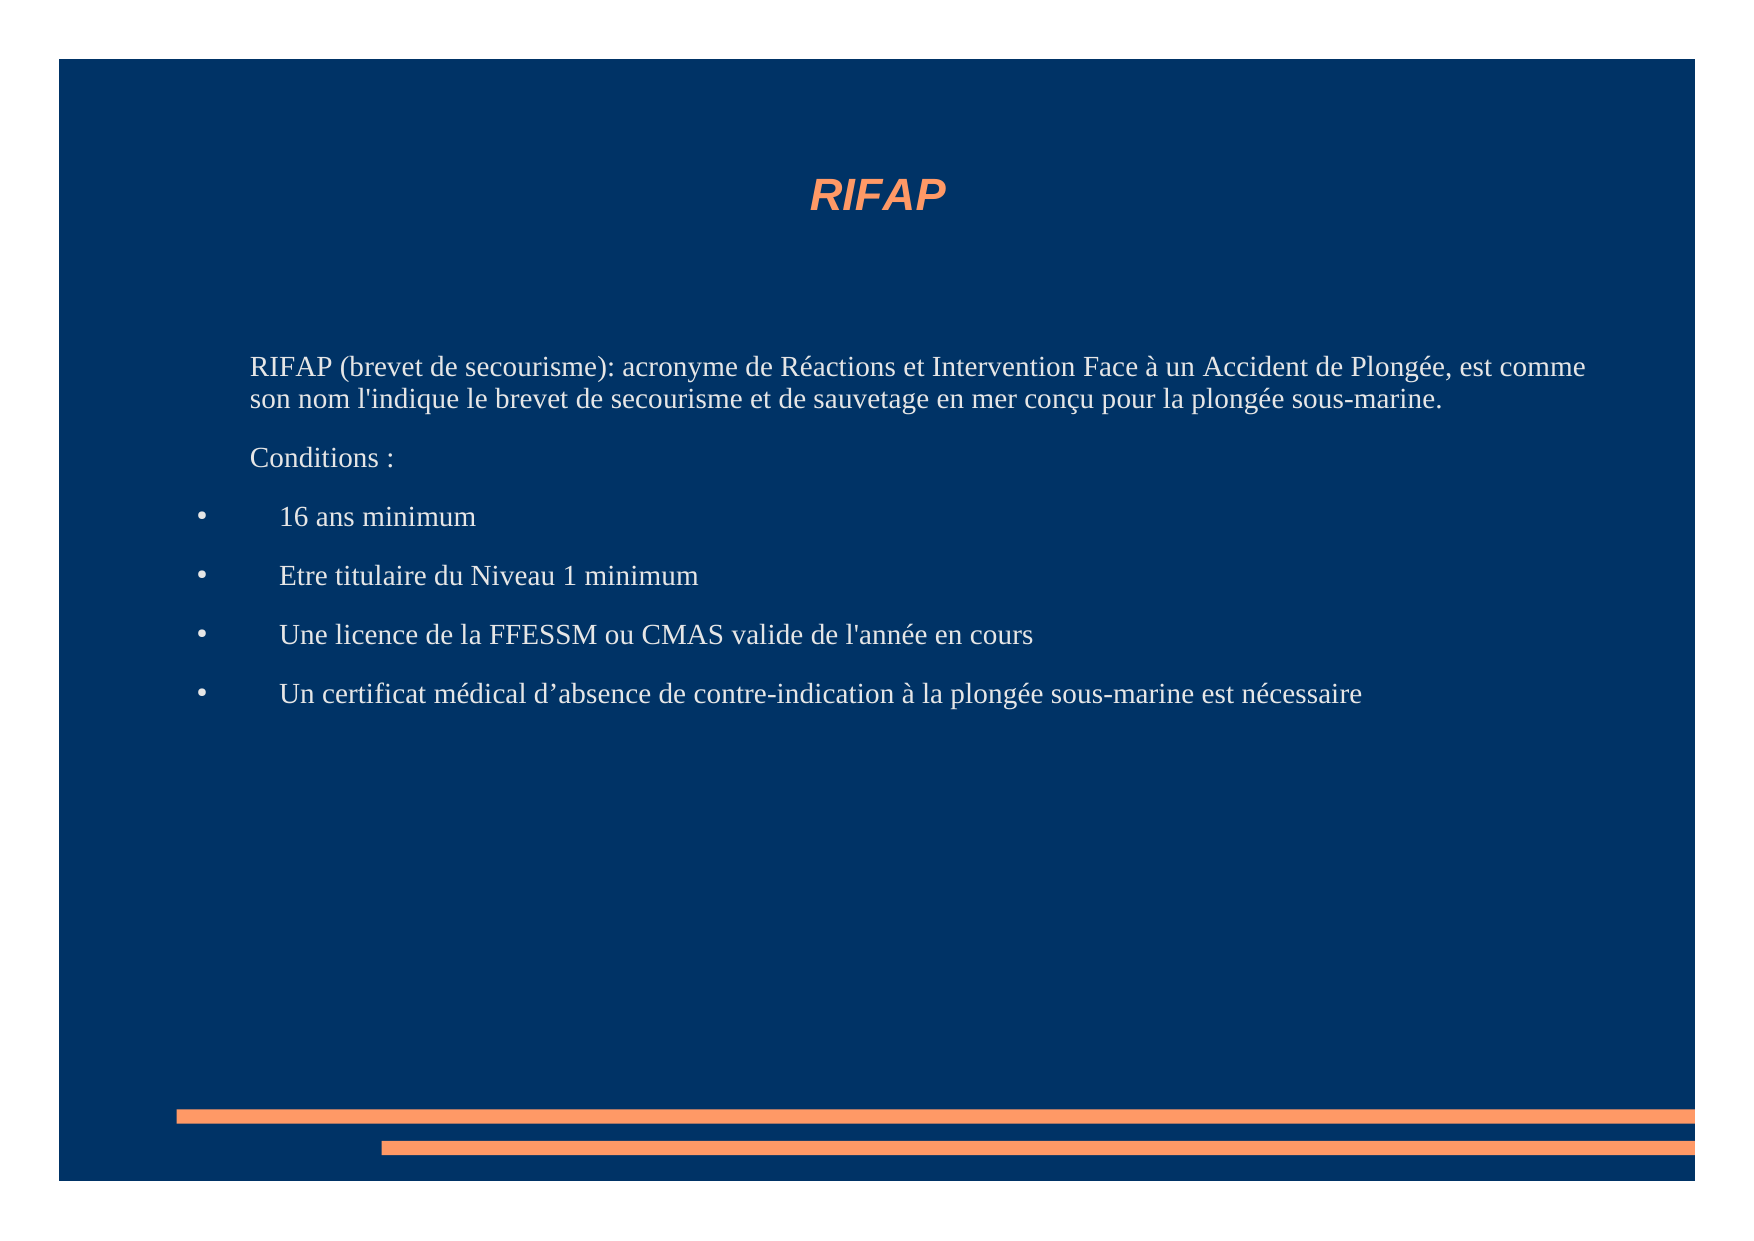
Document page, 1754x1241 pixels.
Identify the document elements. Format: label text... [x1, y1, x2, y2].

list RIFAP (brevet de secourisme): acronyme de Réactions et Intervention Face à un Accident de Plongée, est comme son nom l'indique le brevet de secourisme et de sauvetage en mer conçu pour la plongée sous-marine. Conditions : 16 ans minimum Etre titulaire du Niveau 1 minimum Une licence de la FFESSM ou CMAS valide de l'année en cours Un certificat médical d’absence de contre-indication à la plongée sous-marine est nécessaire [179, 350, 1603, 1084]
title RIFAP [179, 100, 1577, 289]
